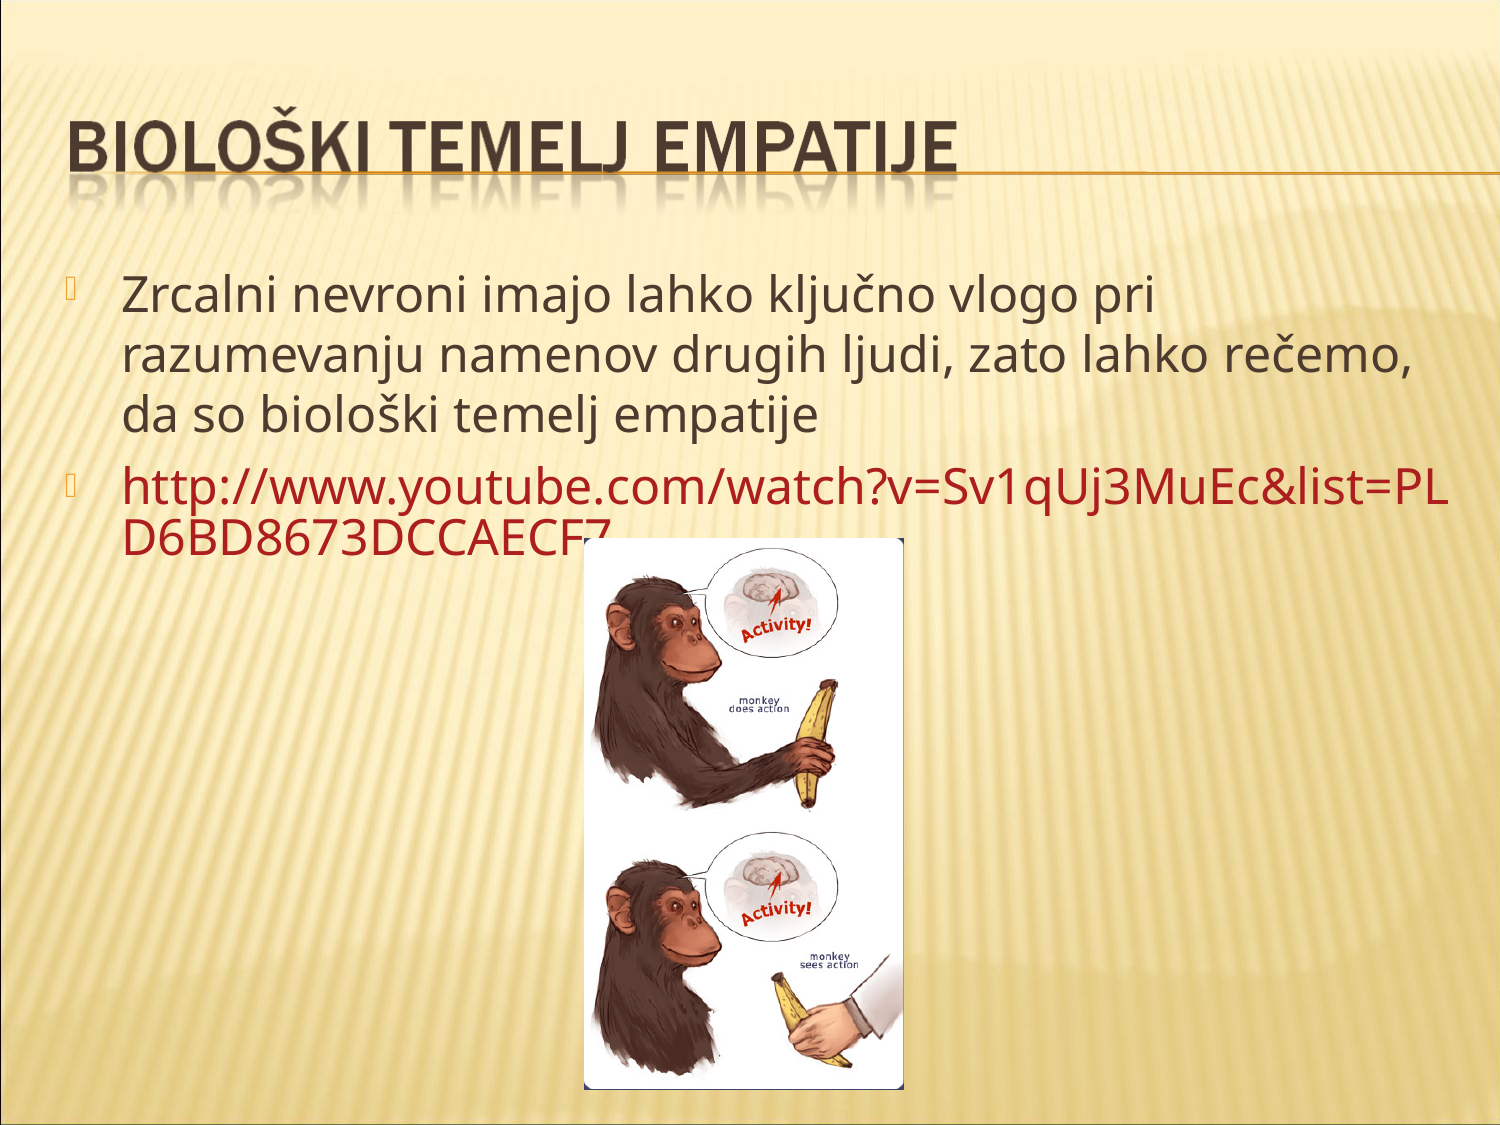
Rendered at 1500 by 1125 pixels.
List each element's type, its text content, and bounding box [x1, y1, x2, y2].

text_box [16, 73, 1477, 264]
picture [0, 0, 1500, 1125]
list Zrcalni nevroni imajo lahko ključno vlogo pri razumevanju namenov drugih ljudi, zato lahko rečemo, da so biološki temelj empatije http://www.youtube.com/watch?v=Sv1qUj3MuEc&list=PLD6BD8673DCCAECF7 [50, 254, 1476, 998]
